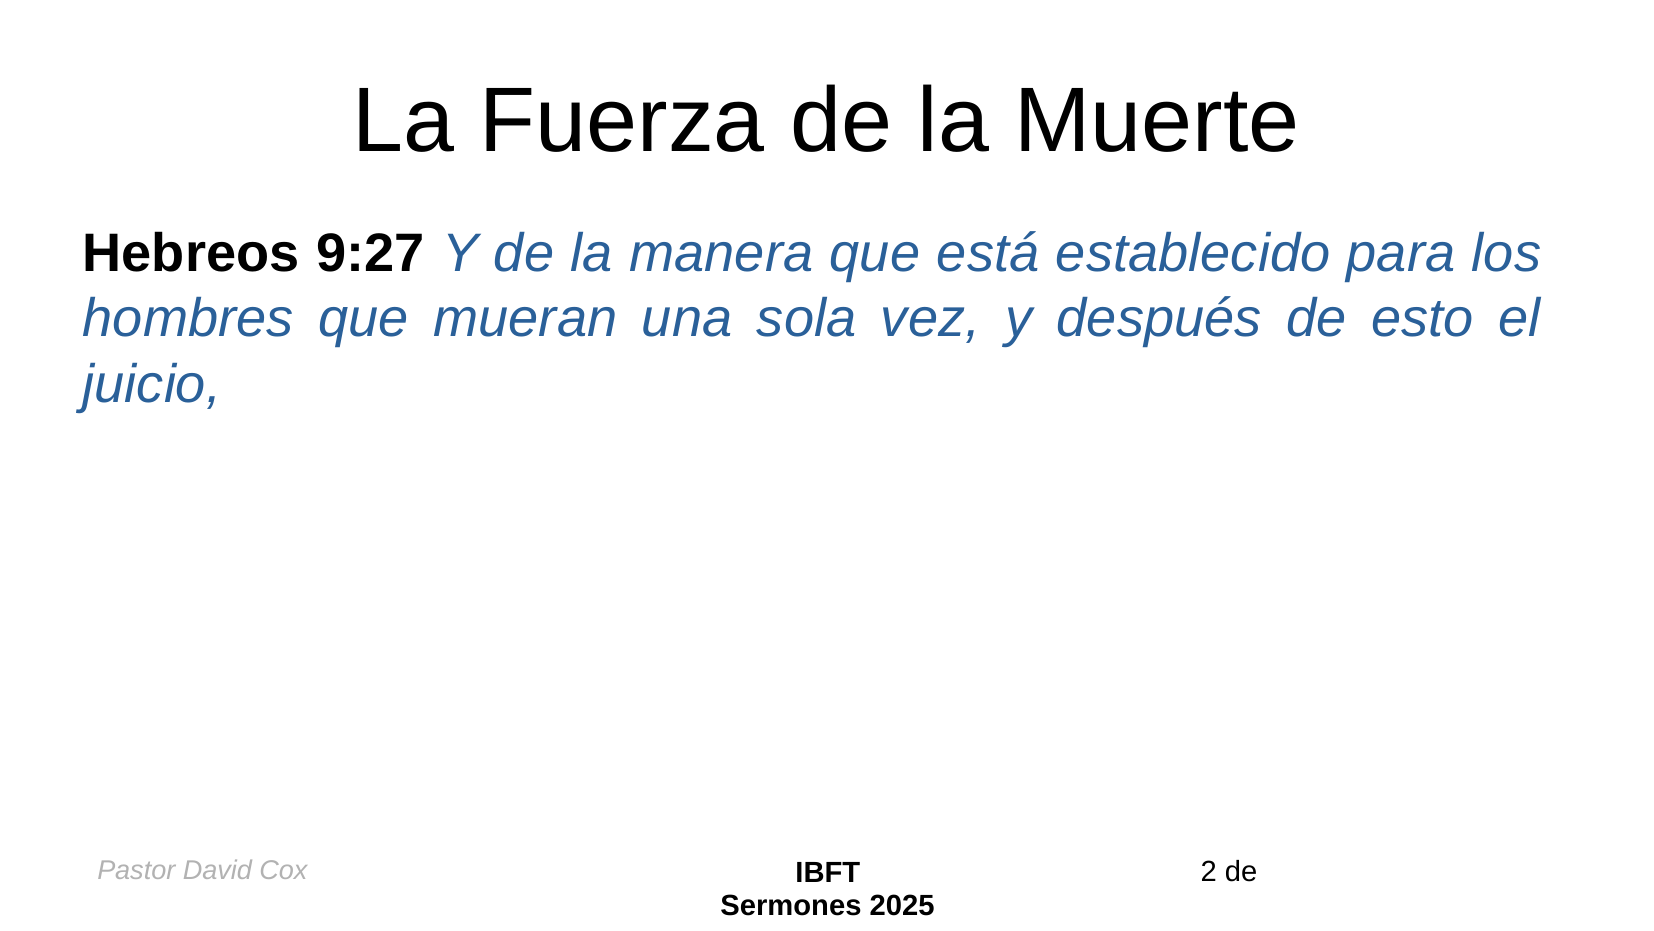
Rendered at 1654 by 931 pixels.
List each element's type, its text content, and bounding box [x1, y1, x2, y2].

list Hebreos 9:27 Y de la manera que está establecido para los hombres que mueran una sola vez, y después de esto el juicio, Eclesiastés 9:5 Porque los que viven saben que han de morir; pero los muertos nada saben, ni tienen más paga; porque su memoria es puesta en olvido. [82, 217, 1571, 758]
title La Fuerza de la Muerte [82, 37, 1571, 193]
